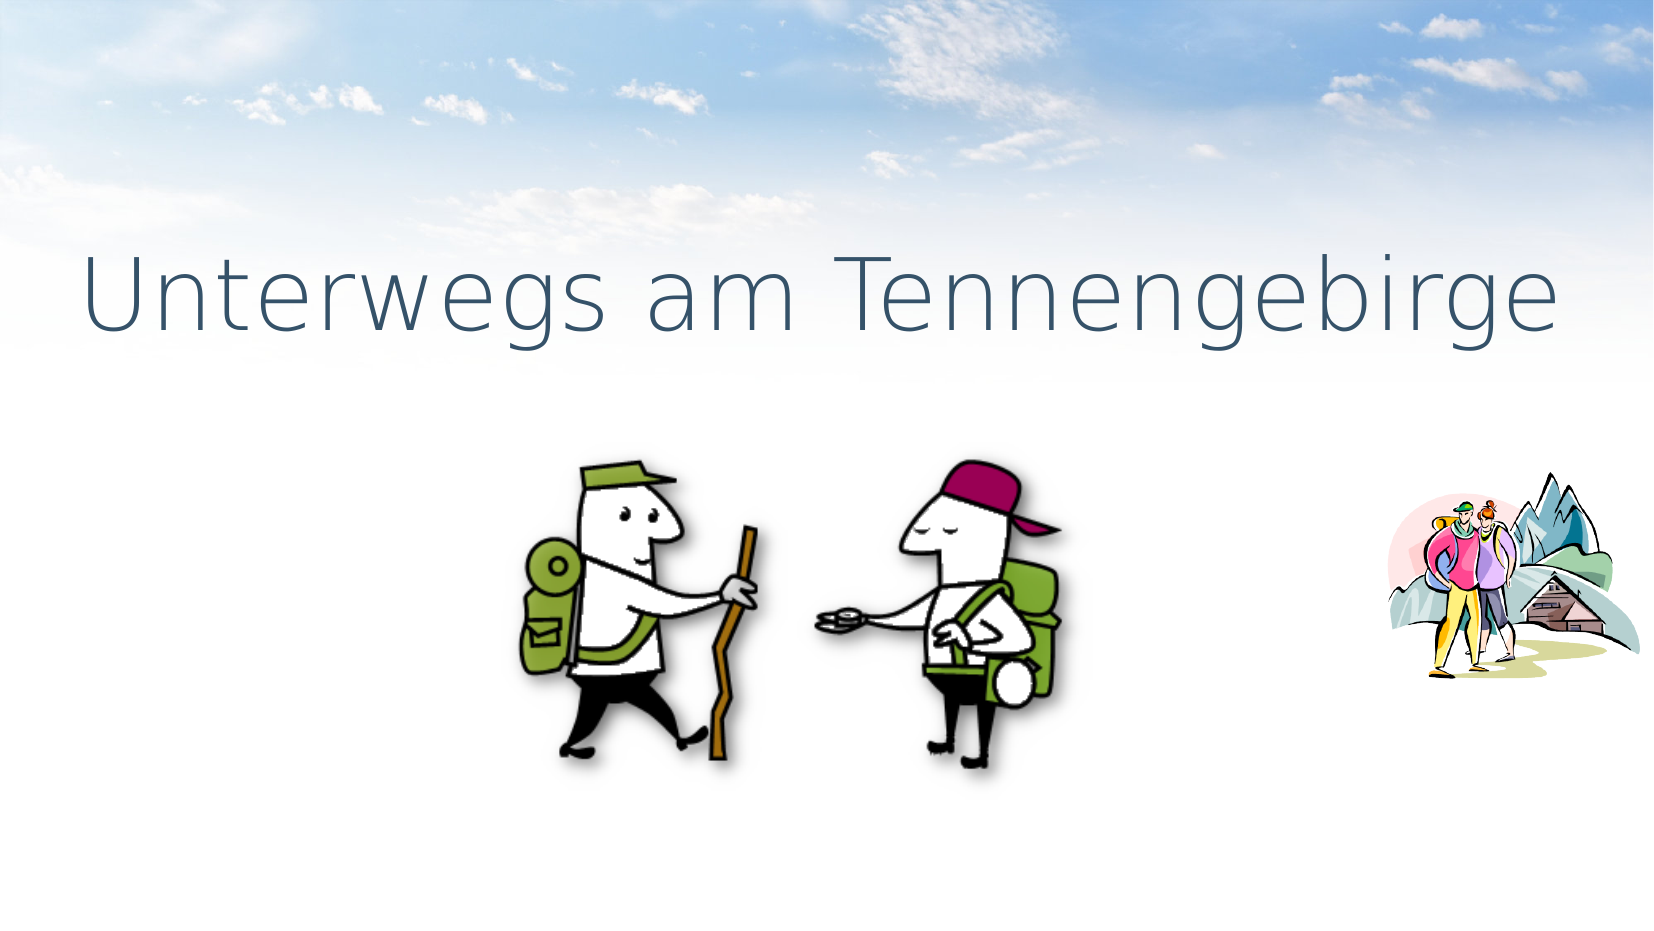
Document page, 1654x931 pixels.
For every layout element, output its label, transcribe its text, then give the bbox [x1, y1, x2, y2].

picture [501, 442, 788, 791]
picture [1387, 472, 1641, 680]
picture [797, 442, 1093, 800]
picture [0, 0, 1654, 416]
title Unterwegs am Tennengebirge [76, 218, 1565, 374]
